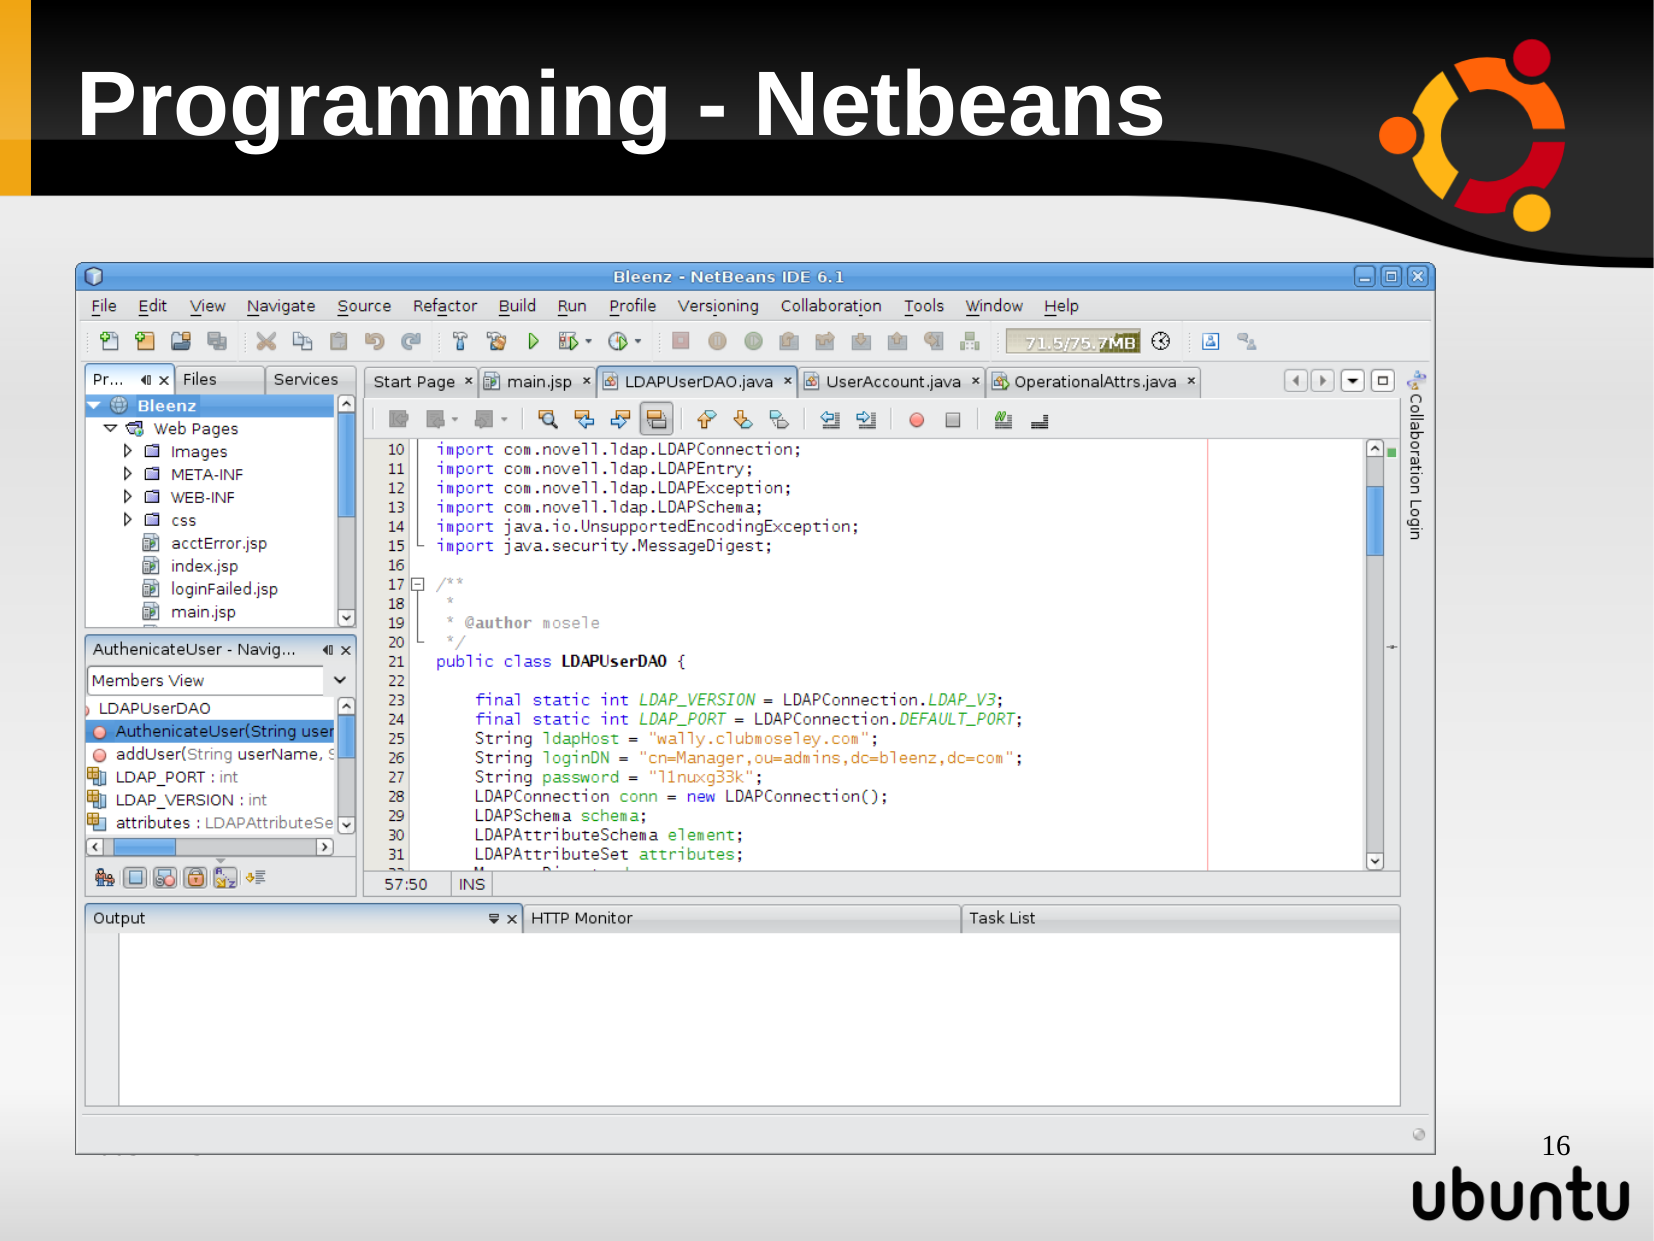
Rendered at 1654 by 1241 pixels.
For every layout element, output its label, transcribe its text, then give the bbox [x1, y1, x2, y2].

picture [0, 0, 1654, 1241]
title Programming - Netbeans [76, 0, 1565, 208]
